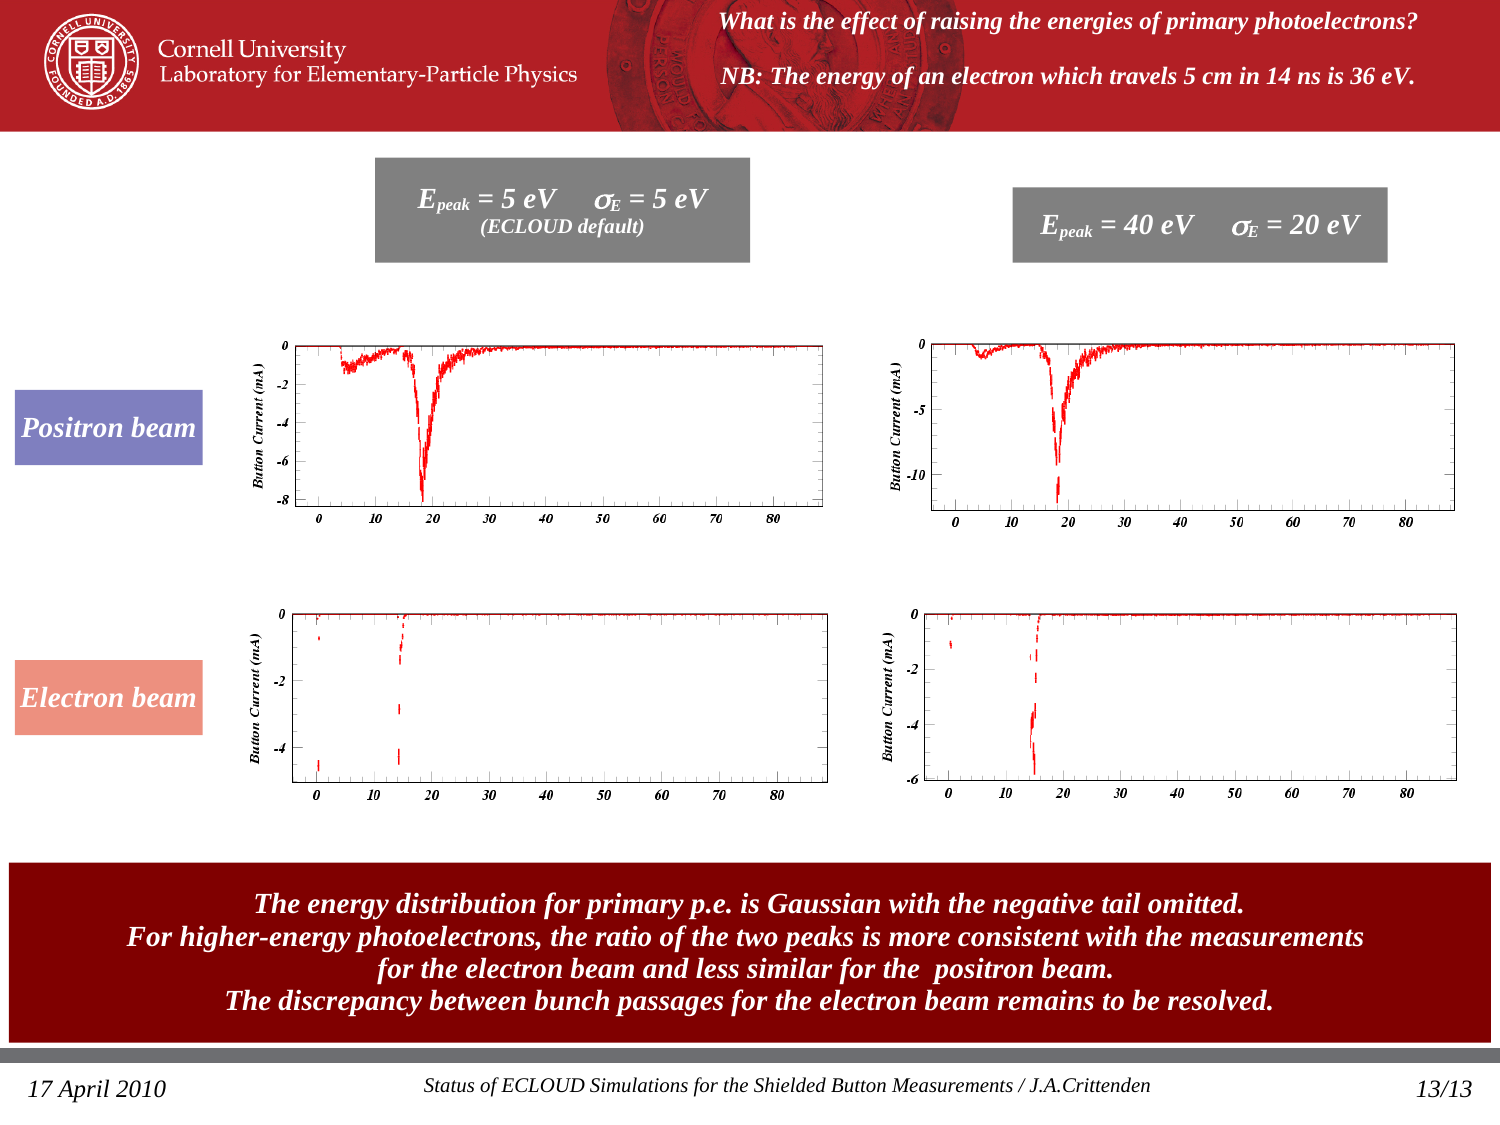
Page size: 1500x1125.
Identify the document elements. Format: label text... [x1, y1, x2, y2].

picture [240, 607, 834, 803]
text_box Epeak = 5 eV sE = 5 eV (ECLOUD default) [375, 157, 751, 263]
picture [0, 0, 1500, 132]
text_box The energy distribution for primary p.e. is Gaussian with the negative tail omitted. For higher-energy photoelectrons, the ratio of the two peaks is more consistent with the measurements for the electron beam and less similar for the positron beam. The discrepancy between bunch passages for the electron beam remains to be resolved. [8, 862, 1491, 1043]
picture [870, 337, 1464, 533]
text_box Positron beam [14, 389, 203, 466]
text_box Electron beam [14, 660, 203, 736]
text_box Epeak = 40 eV sE = 20 eV [1012, 187, 1388, 263]
picture [870, 607, 1464, 803]
text_box What is the effect of raising the energies of primary photoelectrons? NB: The energy of an electron which travels 5 cm in 14 ns is 36 eV. [637, 0, 1500, 113]
picture [240, 335, 834, 532]
